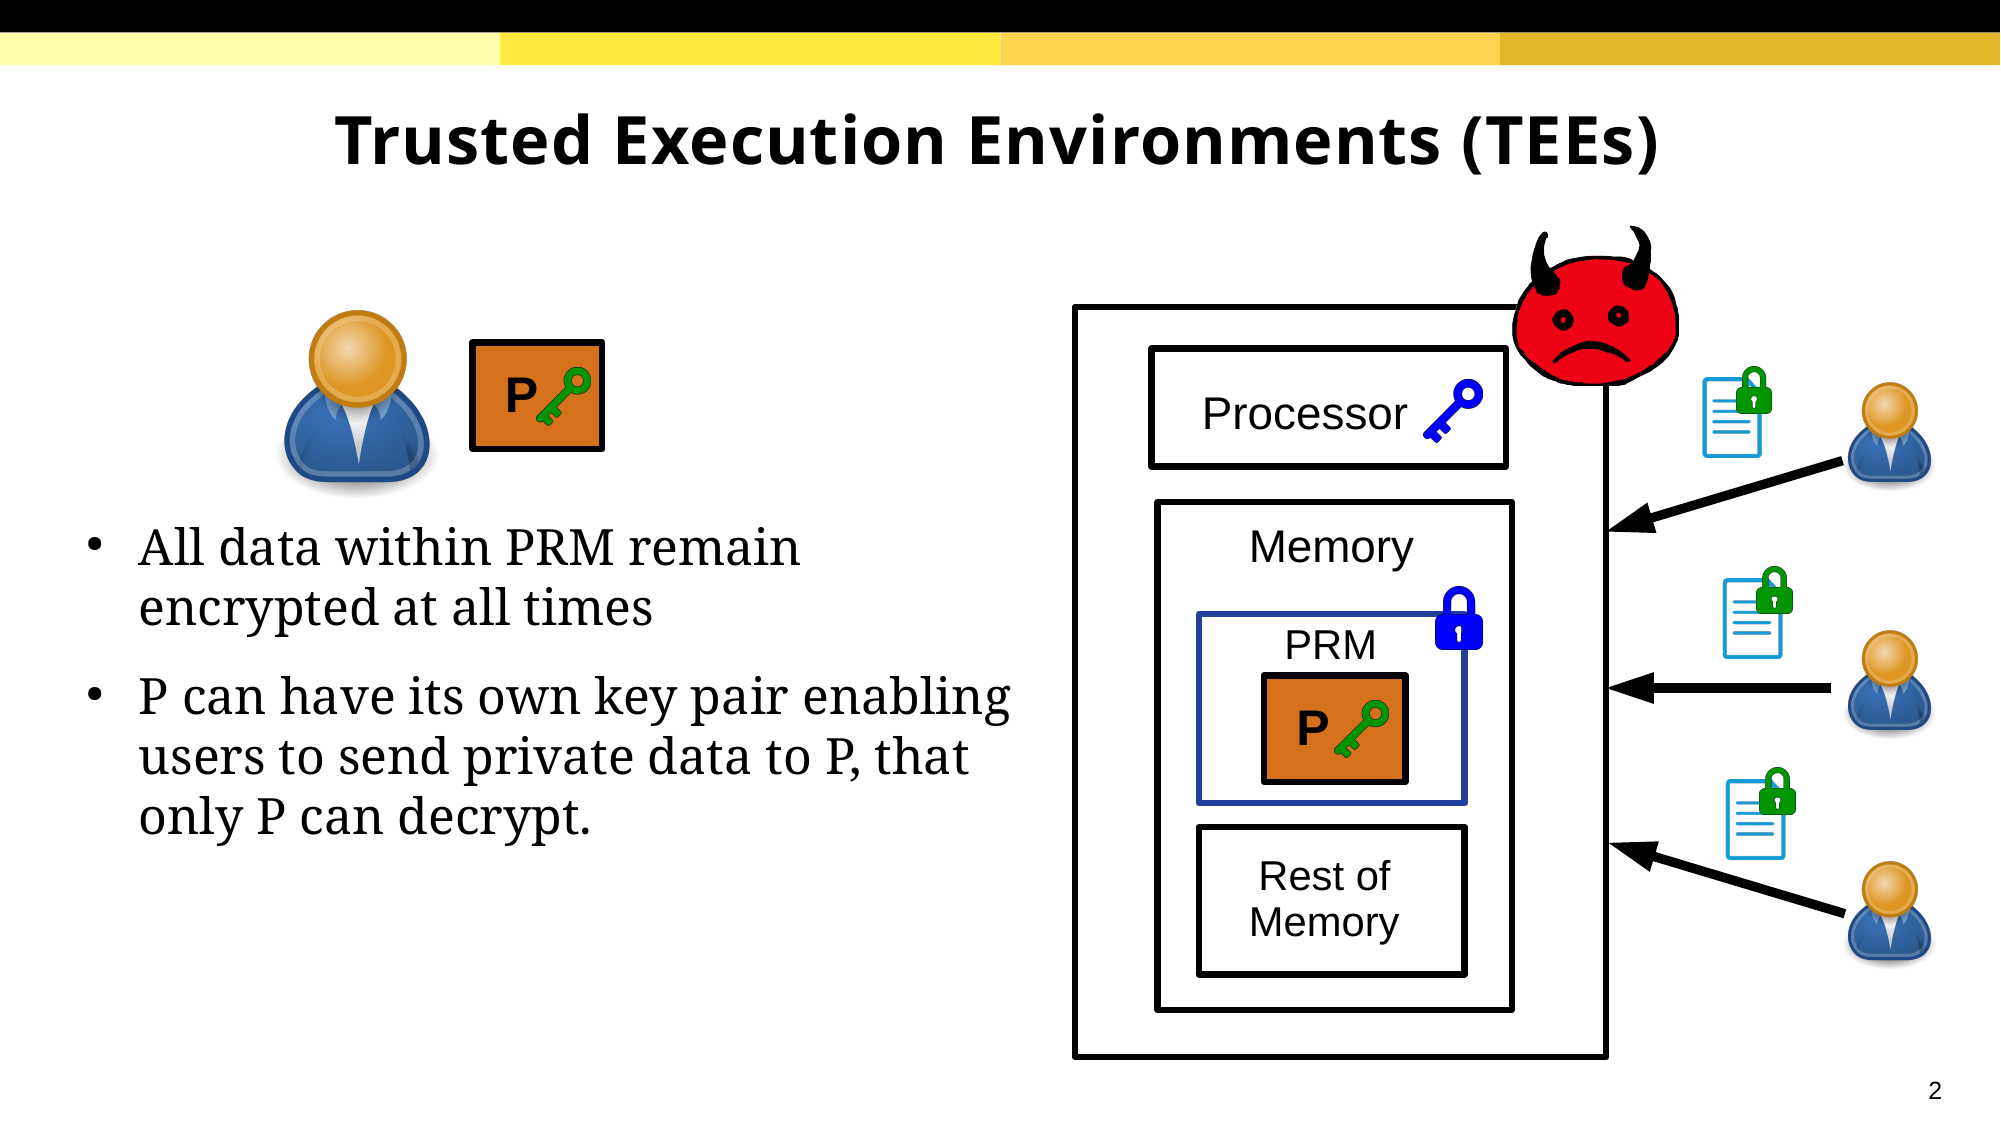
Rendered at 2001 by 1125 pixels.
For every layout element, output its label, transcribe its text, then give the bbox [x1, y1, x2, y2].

picture [253, 301, 461, 507]
text_box Rest of Memory [1234, 845, 1415, 954]
text_box 2 [1913, 1069, 1958, 1112]
picture [536, 367, 591, 426]
picture [1435, 586, 1483, 650]
text_box Memory [1234, 513, 1430, 580]
text_box [1074, 307, 1607, 1058]
picture [1692, 366, 1772, 458]
title Trusted Execution Environments (TEEs) [48, 71, 1947, 219]
text_box PRM [1269, 614, 1393, 675]
text_box P [490, 360, 554, 431]
picture [1511, 218, 1679, 386]
picture [1334, 700, 1389, 758]
text_box [472, 342, 603, 449]
picture [1715, 767, 1796, 860]
picture [1830, 625, 1949, 745]
text_box Processor [1187, 380, 1424, 447]
list All data within PRM remain encrypted at all times P can have its own key pair enabling users to send private data to P, that only P can decrypt. [53, 507, 1069, 981]
picture [1830, 856, 1949, 975]
text_box P [1281, 693, 1345, 764]
picture [1830, 377, 1949, 497]
picture [1712, 566, 1793, 659]
picture [1423, 379, 1483, 443]
